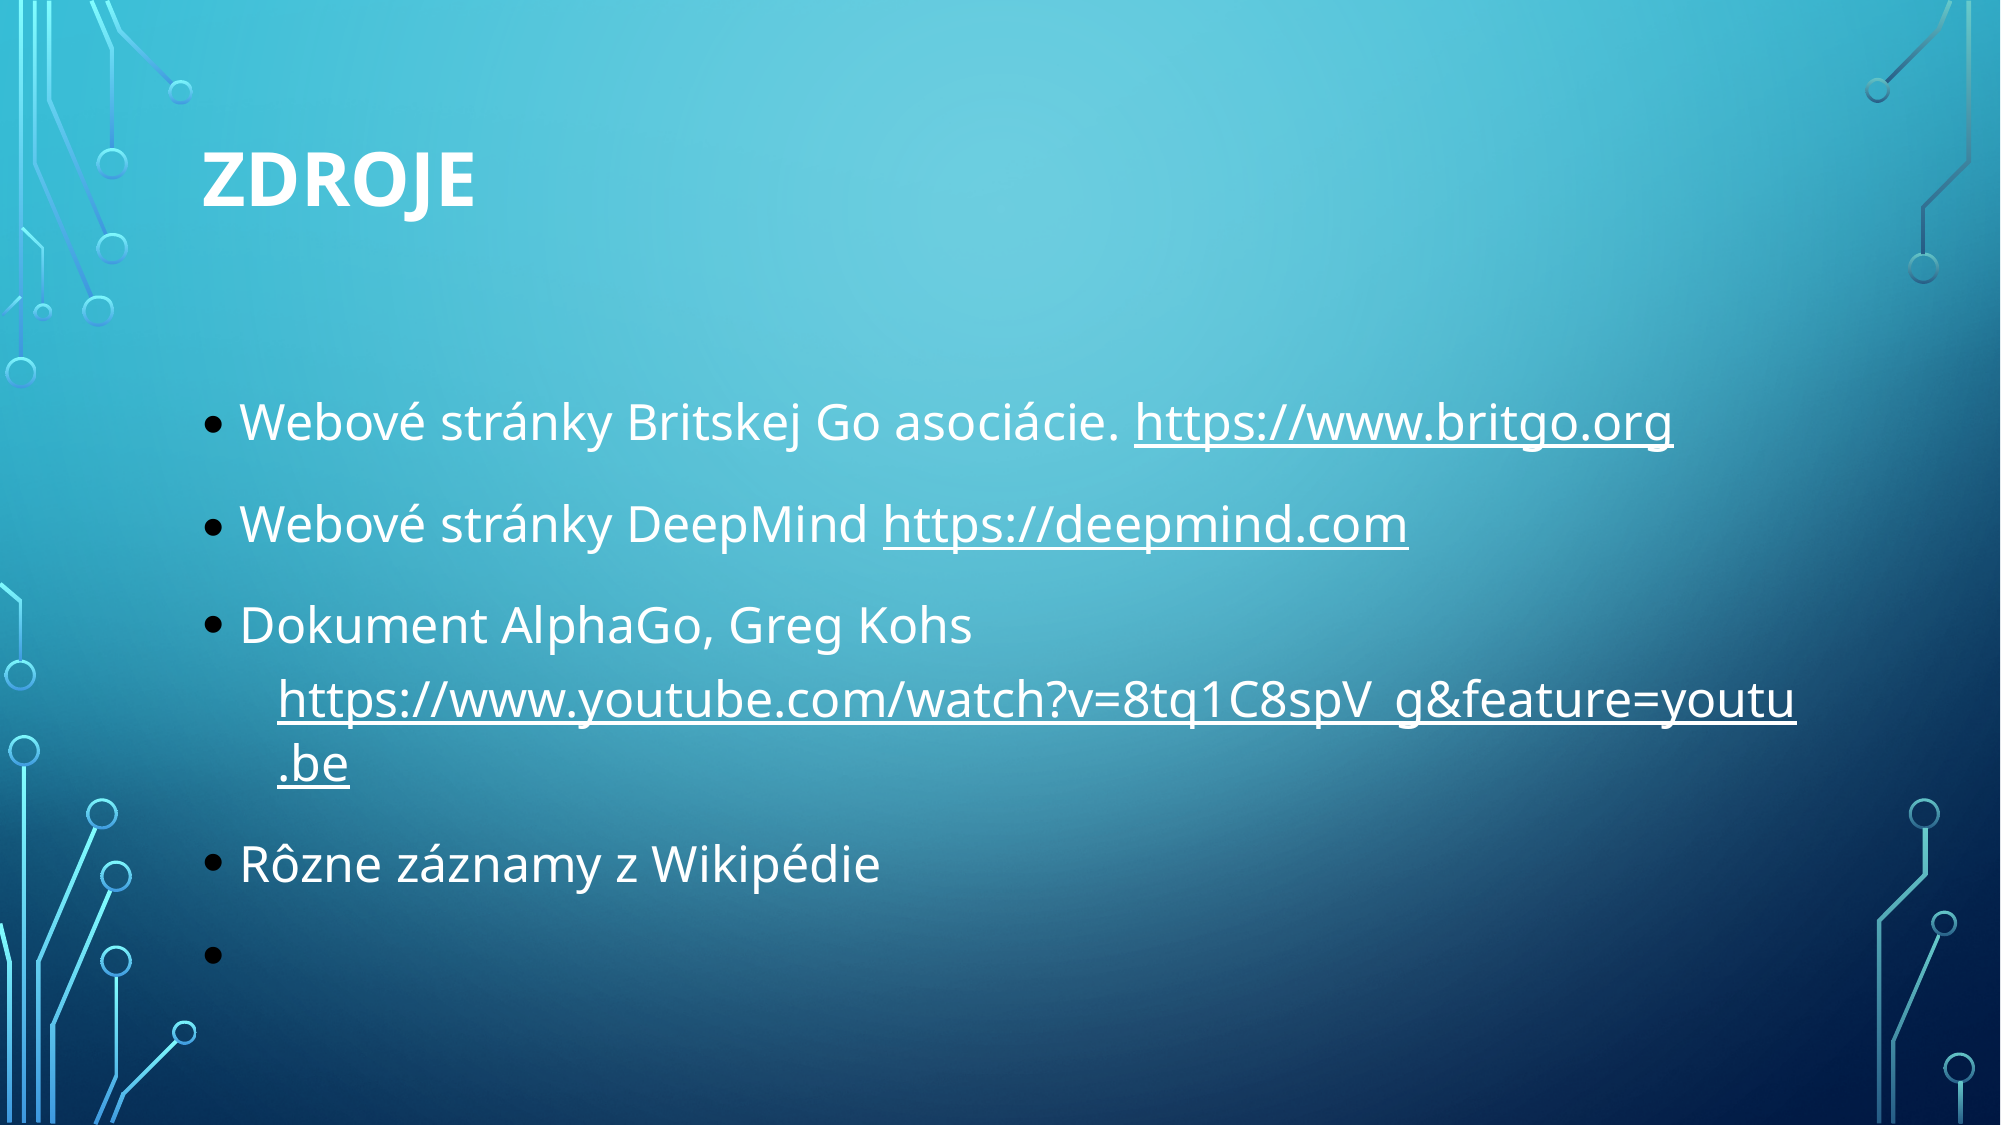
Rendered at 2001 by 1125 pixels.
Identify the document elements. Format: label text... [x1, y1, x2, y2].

title Zdroje [187, 101, 1813, 344]
list Webové stránky Britskej Go asociácie. https://www.britgo.org Webové stránky DeepMind https://deepmind.com Dokument AlphaGo, Greg Kohs https://www.youtube.com/watch?v=8tq1C8spV_g&feature=youtu.be Rôzne záznamy z Wikipédie [187, 369, 1813, 951]
